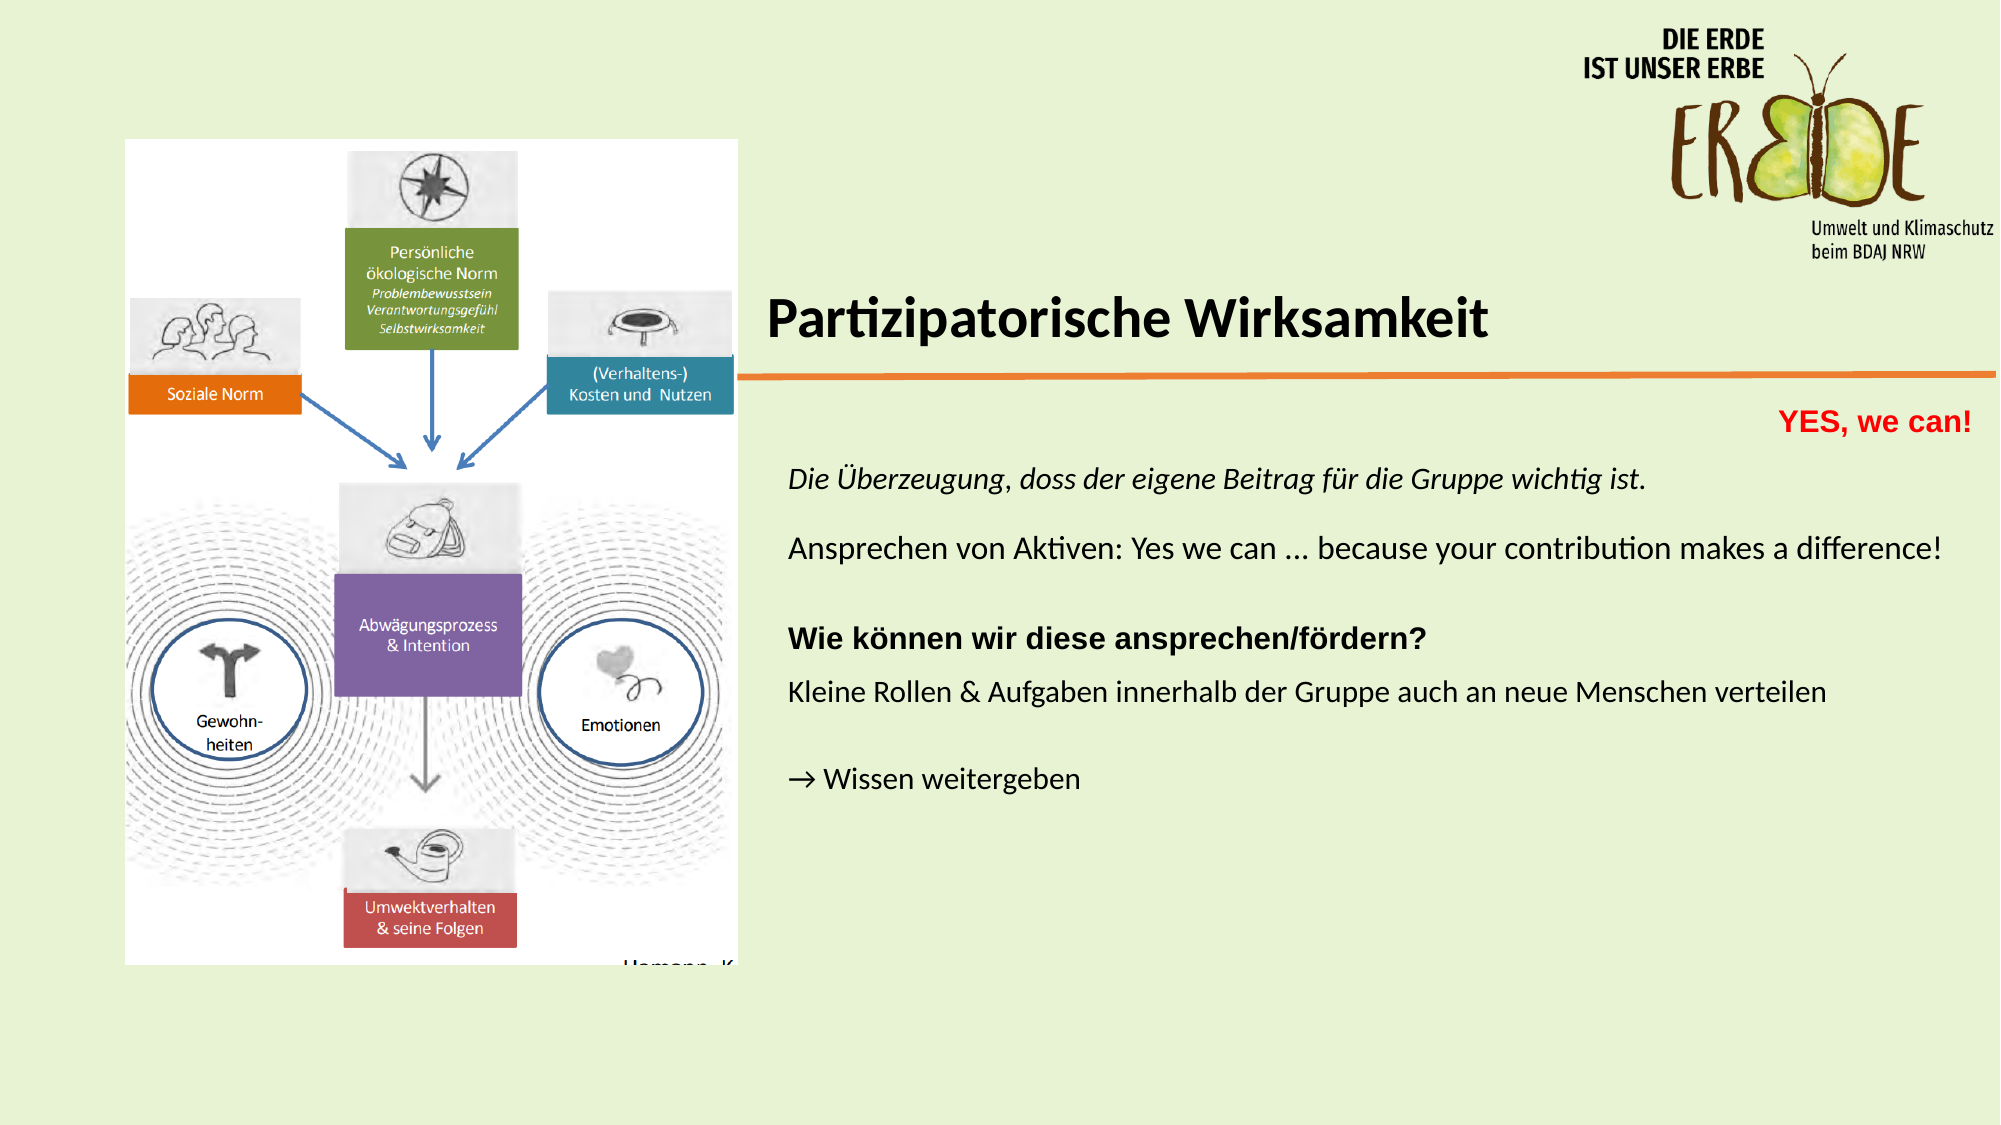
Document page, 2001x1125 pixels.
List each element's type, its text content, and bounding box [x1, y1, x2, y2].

picture [125, 139, 738, 965]
text_box Partizipatorische Wirksamkeit YES, we can! Die Überzeugung, doss der eigene Beitrag für die Gruppe wichtig ist. Ansprechen von Aktiven: Yes we can ... because your contribution makes a difference! Wie können wir diese ansprechen/fördern? Kleine Rollen & Aufgaben innerhalb der Gruppe auch an neue Menschen verteilen → Wissen weitergeben [767, 279, 2000, 1002]
